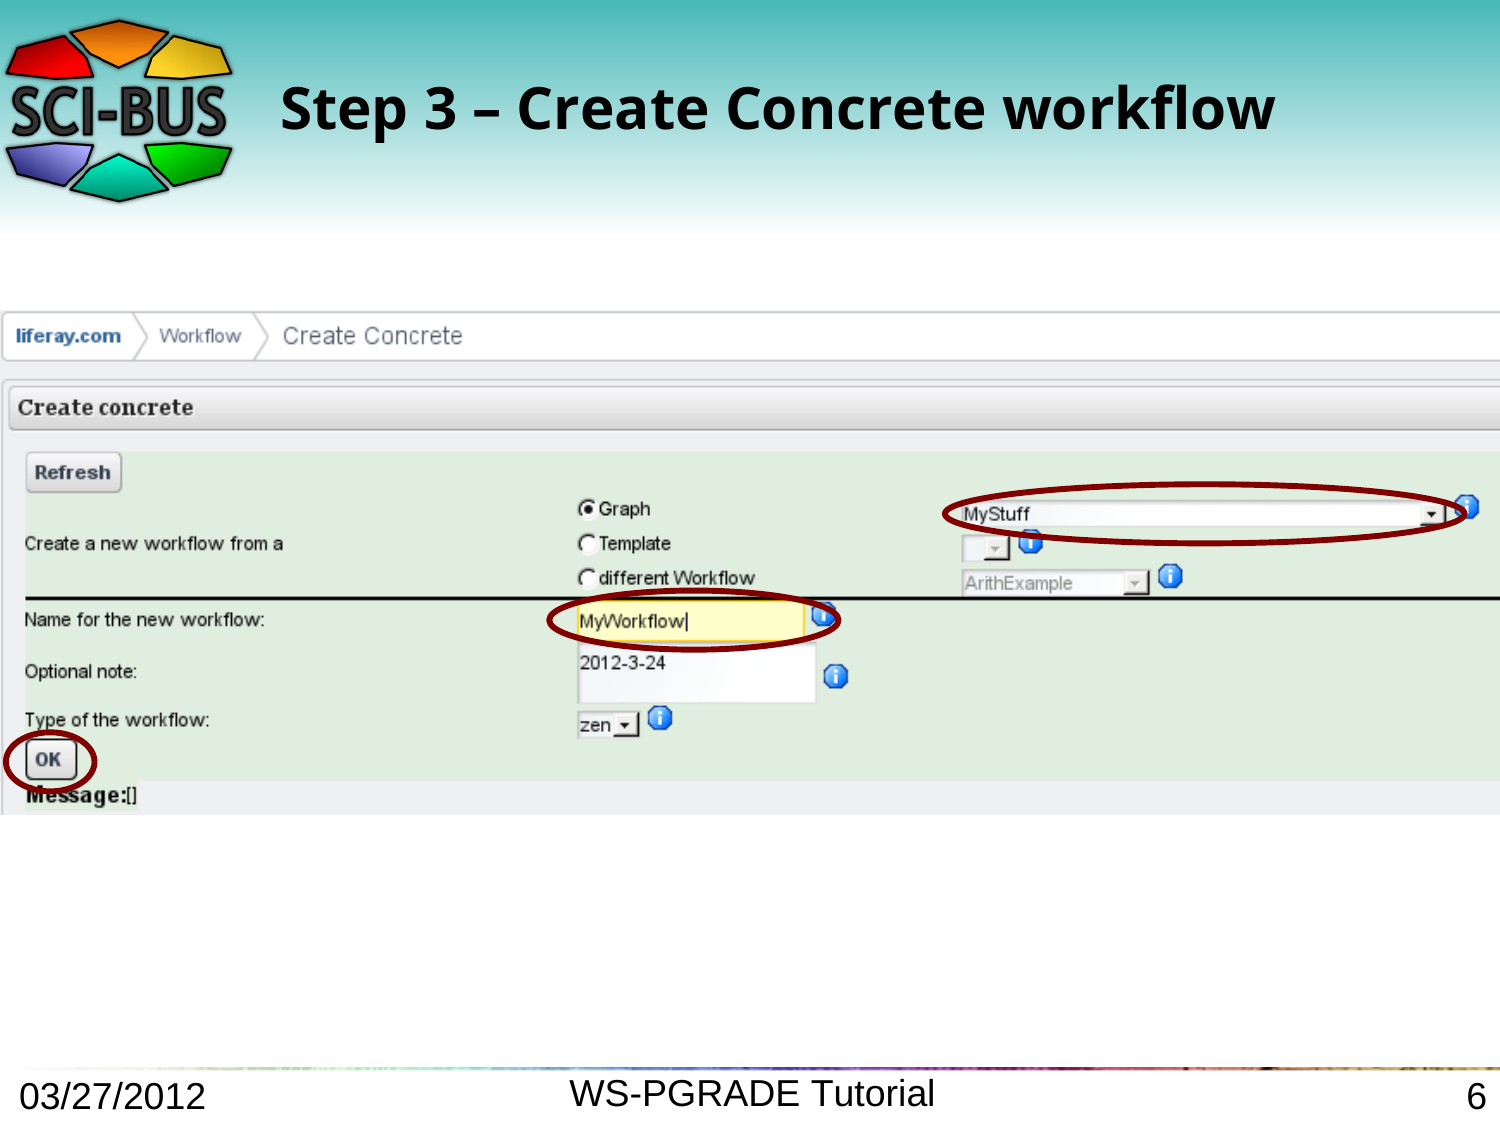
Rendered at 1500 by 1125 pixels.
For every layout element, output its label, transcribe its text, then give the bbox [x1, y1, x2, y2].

title Step 3 – Create Concrete workflow [265, 29, 1477, 183]
picture [0, 310, 1500, 815]
picture [0, 1067, 1500, 1125]
picture [0, 15, 237, 207]
